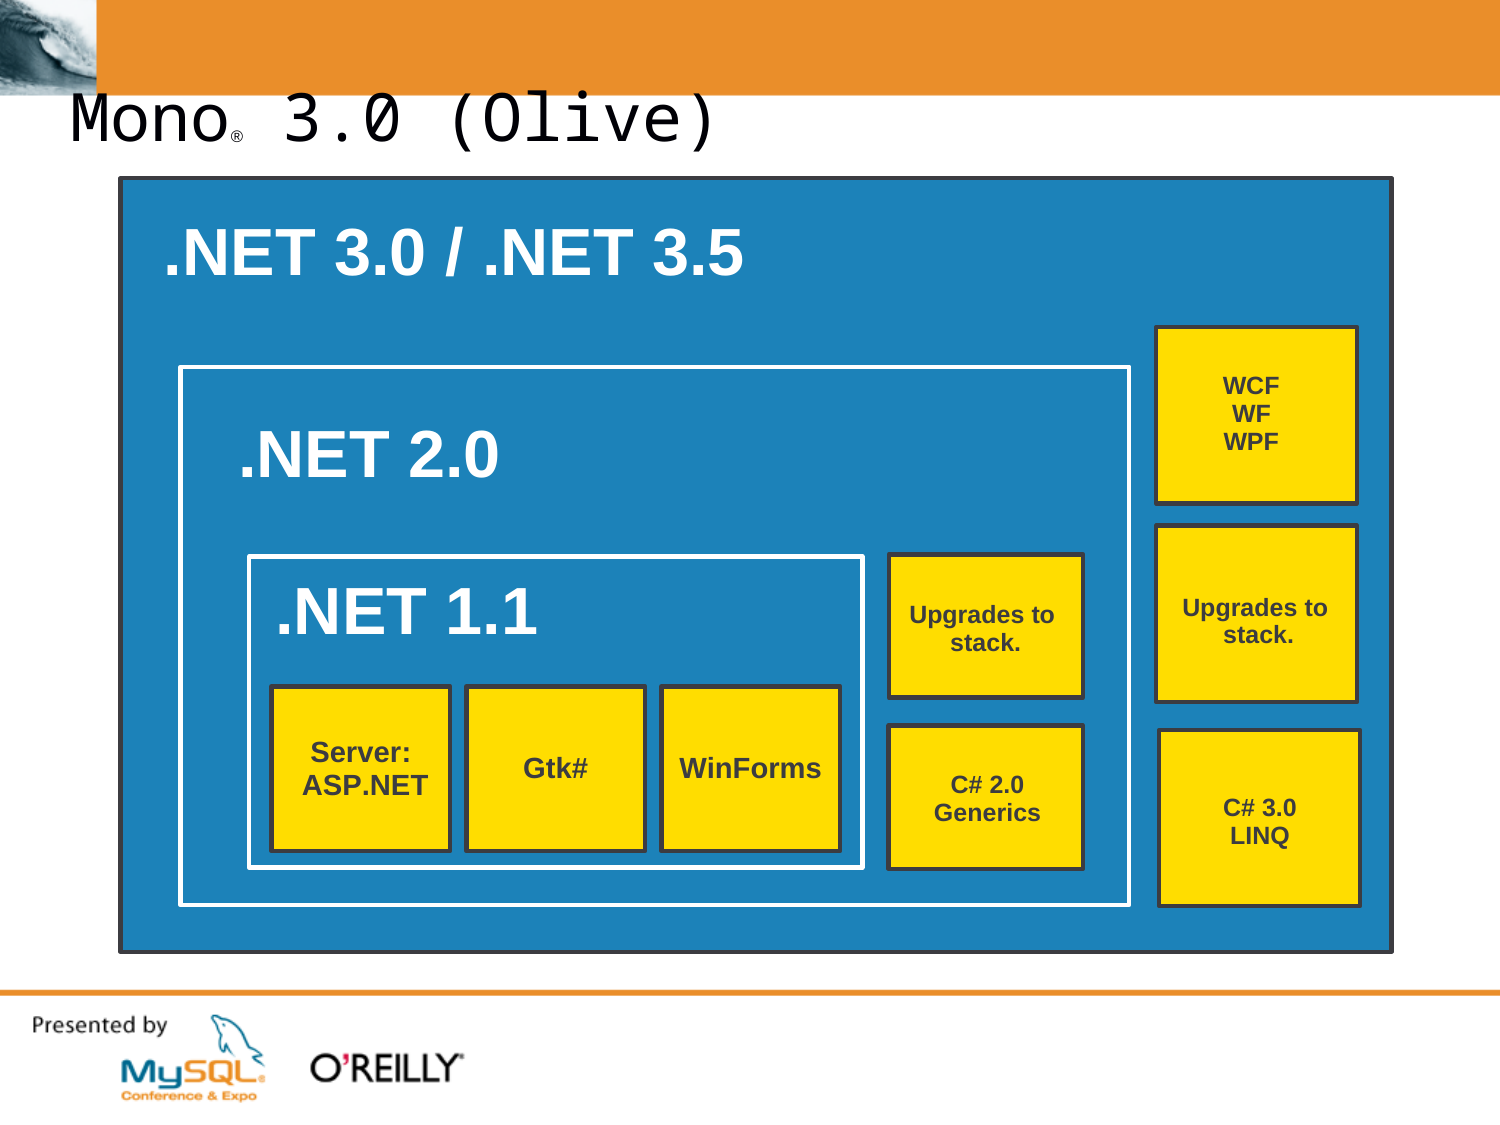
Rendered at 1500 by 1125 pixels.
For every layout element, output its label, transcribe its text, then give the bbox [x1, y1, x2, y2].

text_box [120, 178, 1392, 952]
text_box WinForms [679, 752, 823, 786]
text_box Upgrades to stack. [1182, 593, 1336, 650]
text_box Upgrades to stack. [909, 600, 1063, 657]
text_box .NET 2.0 [238, 417, 502, 493]
text_box .NET 3.0 / .NET 3.5 [145, 214, 746, 290]
text_box Gtk# [523, 752, 589, 786]
text_box C# 3.0 LINQ [1223, 793, 1298, 851]
text_box Server: ASP.NET [293, 735, 425, 803]
text_box C# 2.0 Generics [933, 770, 1042, 827]
text_box .NET 1.1 [275, 574, 639, 650]
title Mono® 3.0 (Olive) [70, 0, 1417, 232]
text_box WCF WF WPF [1222, 371, 1280, 457]
picture [0, 0, 1500, 1125]
